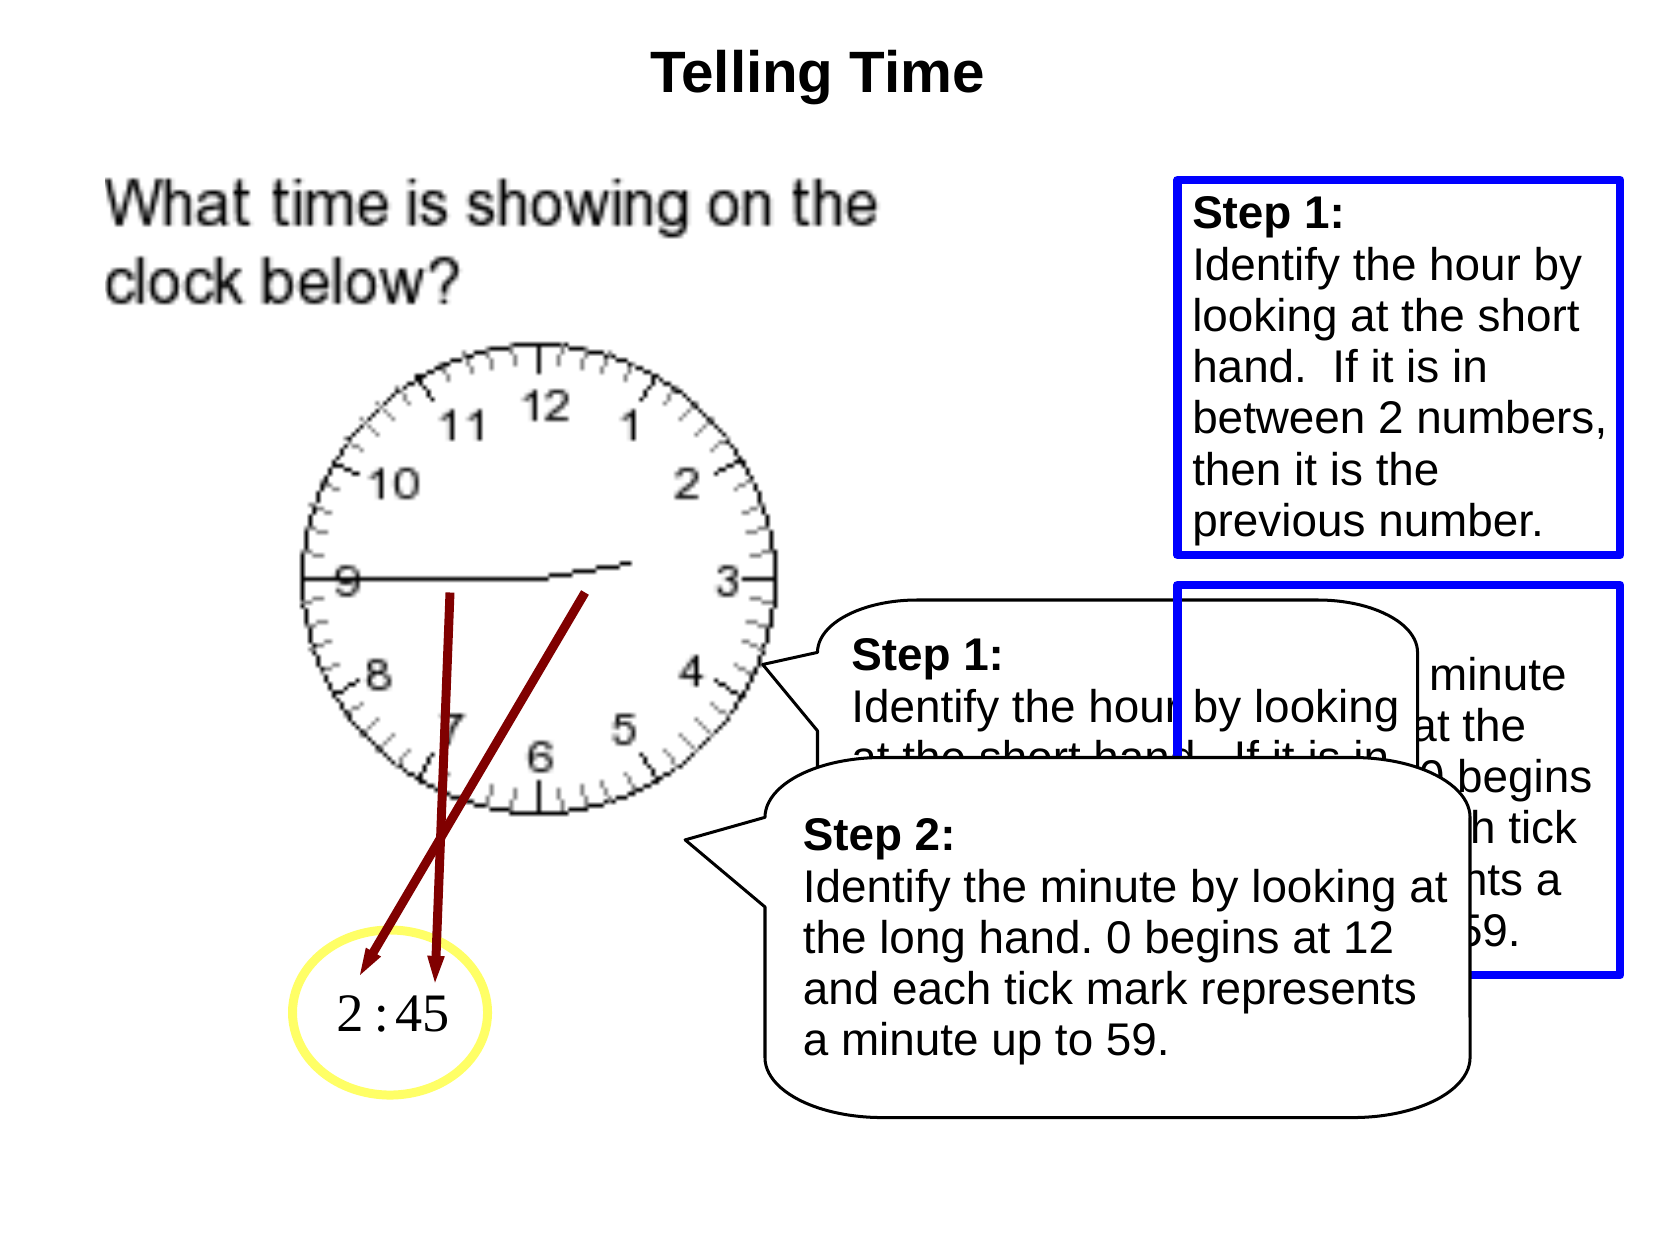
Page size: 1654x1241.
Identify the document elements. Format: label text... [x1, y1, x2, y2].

text_box Step 1: Identify the hour by looking at the short hand. If it is in between 2 numbers, then it is the previous number. [762, 600, 1173, 767]
picture [105, 181, 893, 931]
text_box Step 1: Identify the hour by looking at the short hand. If it is in between 2 numbers, then it is the previous number. Step 2: Identify the minute by looking at the long hand. 0 begins at 12 and each tick mark represents a minute up to 59. [1182, 589, 1616, 971]
chart [330, 982, 457, 1043]
picture [396, 859, 435, 931]
text_box Step 1: Identify the hour by looking at the short hand. If it is in between 2 numbers, then it is the previous number. [1182, 600, 1418, 767]
text_box Step 2: Identify the minute by looking at the long hand. 0 begins at 12 and each tick mark represents a minute up to 59. [685, 757, 1471, 1118]
text_box Telling Time [45, 32, 1591, 181]
text_box Step 1: Identify the hour by looking at the short hand. If it is in between 2 numbers, then it is the previous number. Step 2: Identify the minute by looking at the long hand. 0 begins at 12 and each tick mark represents a minute up to 59. [1177, 180, 1636, 1241]
text_box Step 1: Identify the hour by looking at the short hand. If it is in between 2 numbers, then it is the previous number. Step 2: Identify the minute by looking at the long hand. 0 begins at 12 and each tick mark represents a minute up to 59. [1182, 184, 1616, 551]
